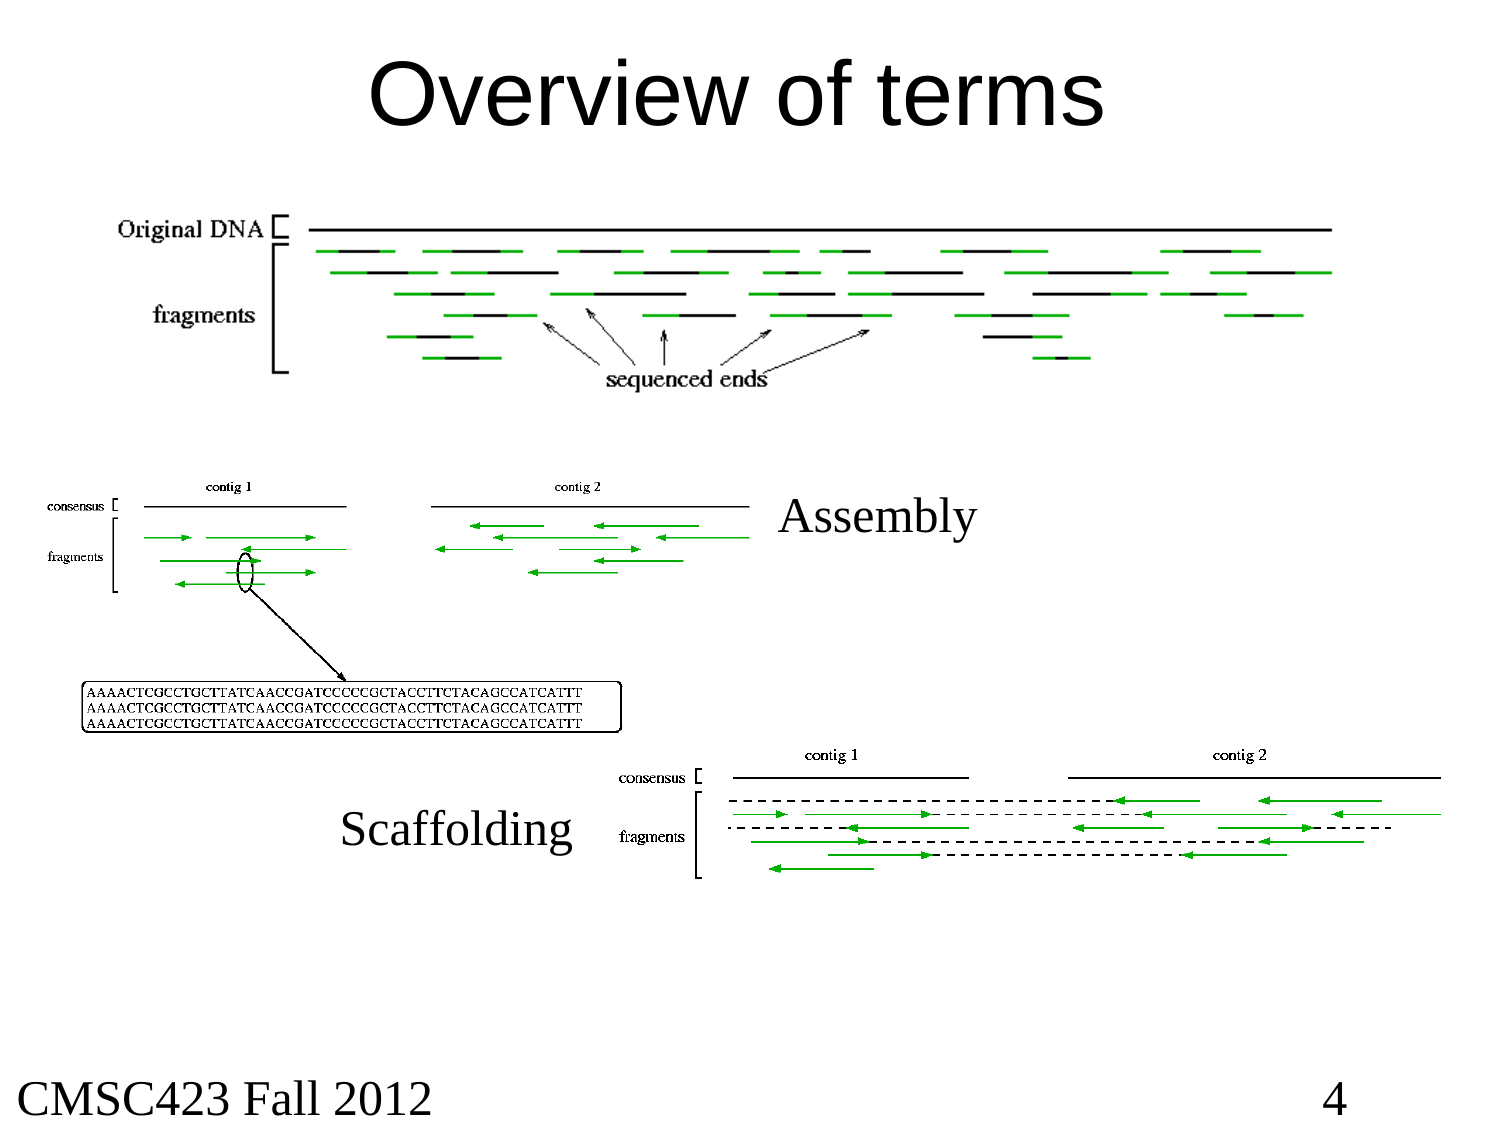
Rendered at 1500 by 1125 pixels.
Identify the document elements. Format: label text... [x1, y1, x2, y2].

picture [37, 462, 1500, 892]
title Overview of terms [99, 0, 1375, 188]
picture [99, 199, 1423, 415]
text_box Assembly [762, 474, 993, 551]
text_box Scaffolding [324, 787, 589, 863]
